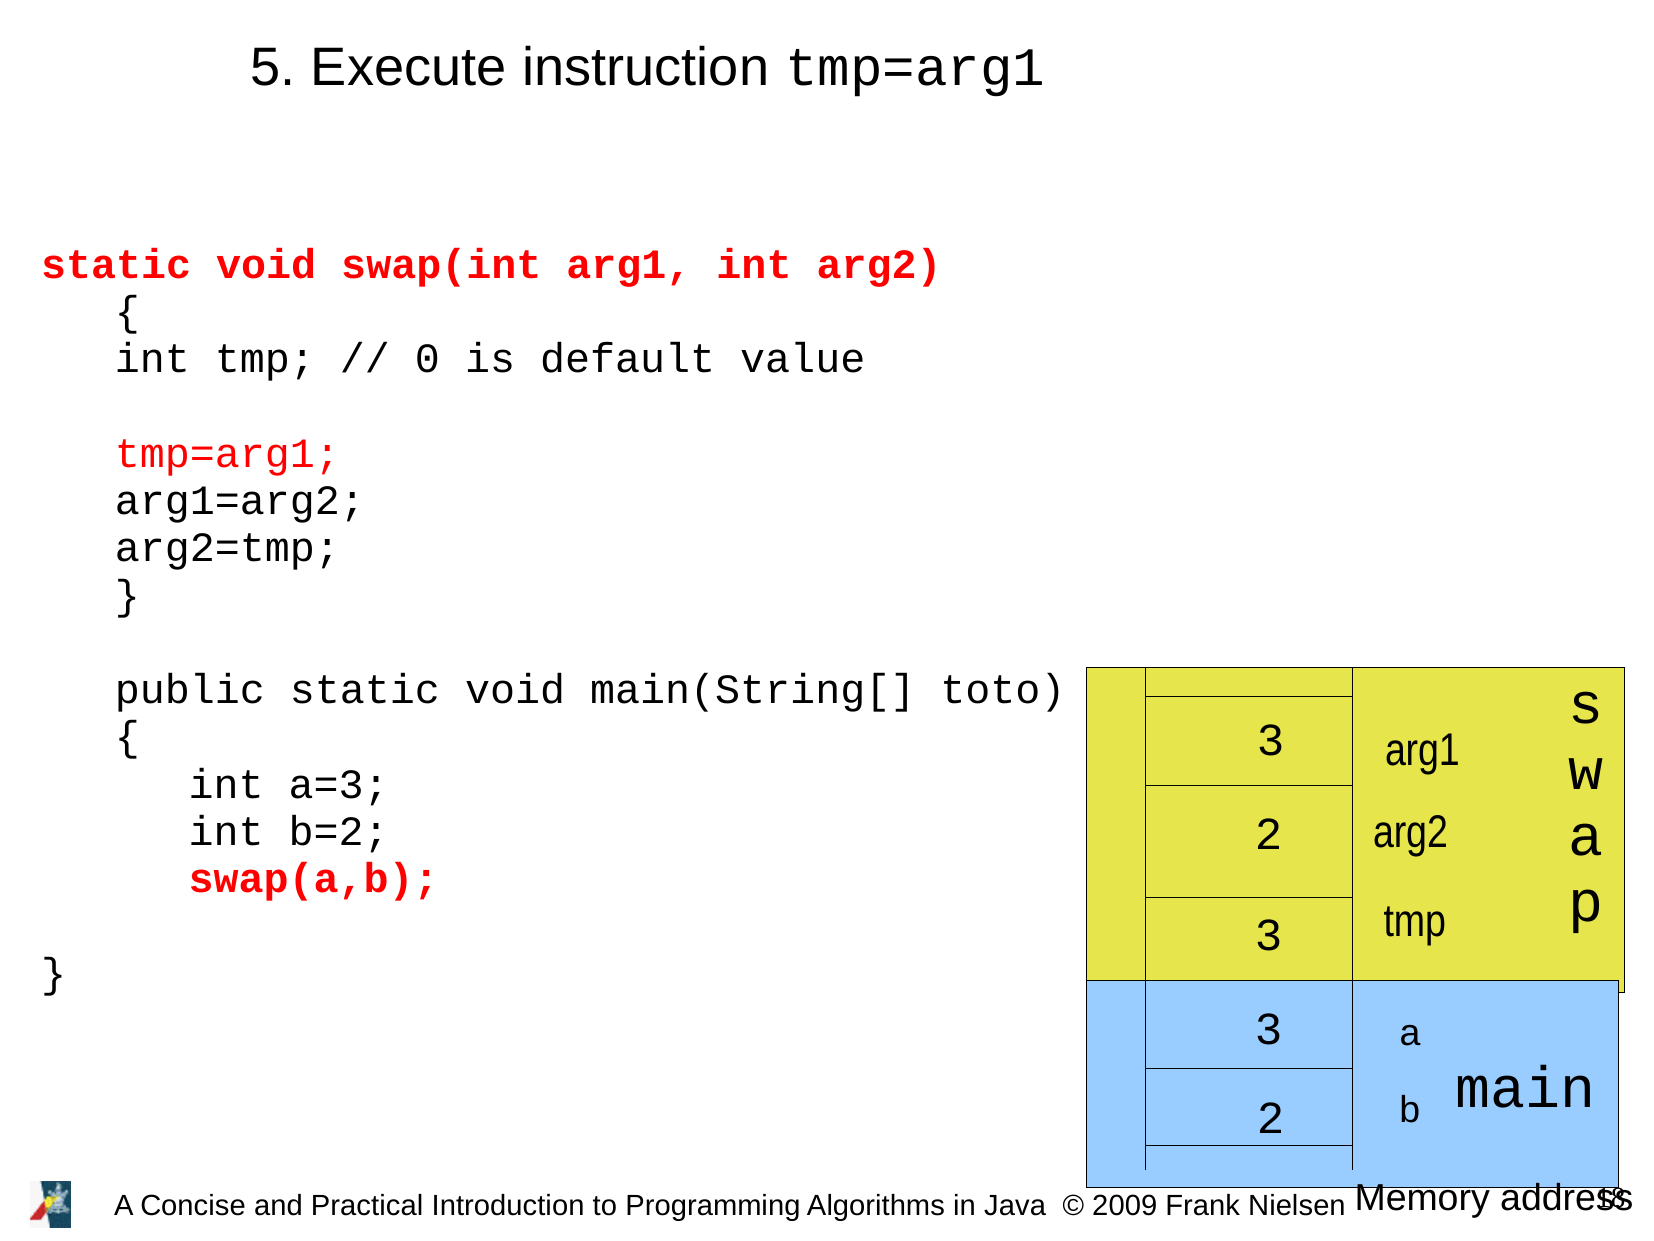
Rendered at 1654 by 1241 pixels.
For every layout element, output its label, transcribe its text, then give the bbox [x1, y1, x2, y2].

text_box b [1384, 1080, 1436, 1138]
text_box arg2 [1358, 797, 1506, 886]
text_box 3 [1242, 710, 1300, 774]
text_box 3 [1240, 905, 1298, 969]
text_box [1146, 1069, 1352, 1145]
text_box tmp [1358, 885, 1477, 975]
text_box main [1440, 1051, 1611, 1129]
text_box [1146, 786, 1352, 897]
text_box static void swap(int arg1, int arg2) { int tmp; // 0 is default value tmp=arg1; arg1=arg2; arg2=tmp; } public static void main(String[] toto) { int a=3; int b=2; swap(a,b); } [26, 236, 1270, 974]
text_box arg1 [1358, 708, 1536, 798]
text_box 2 [1240, 804, 1298, 869]
text_box [1146, 981, 1352, 1068]
text_box [1353, 667, 1625, 1169]
text_box [1146, 898, 1352, 980]
text_box a [1384, 1003, 1436, 1061]
text_box 2 [1242, 1087, 1300, 1152]
text_box 5. Execute instruction tmp=arg1 [236, 29, 1654, 325]
text_box Memory address [1339, 1169, 1648, 1227]
text_box swap [1553, 667, 1619, 934]
text_box [1086, 667, 1352, 1188]
text_box [1146, 667, 1352, 696]
text_box 3 [1240, 999, 1298, 1063]
text_box [1146, 697, 1352, 785]
picture [29, 1181, 71, 1228]
